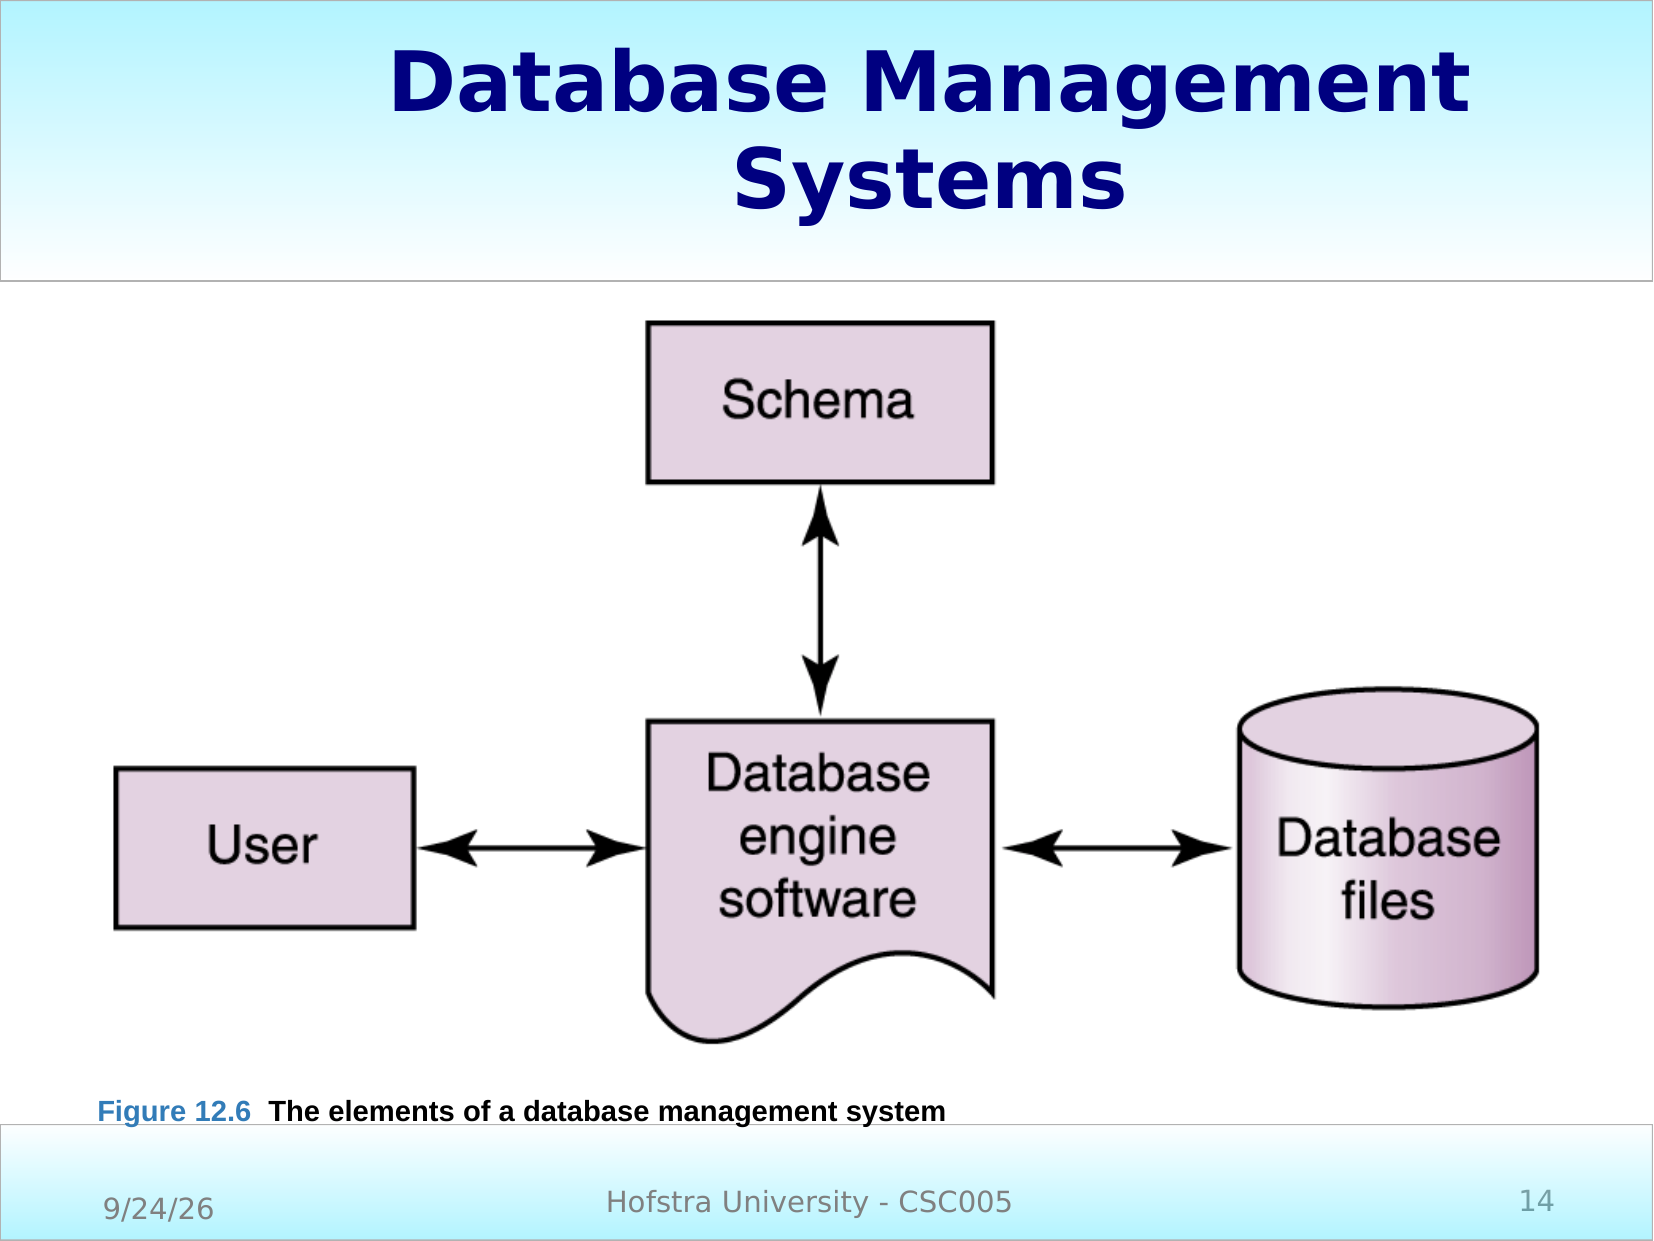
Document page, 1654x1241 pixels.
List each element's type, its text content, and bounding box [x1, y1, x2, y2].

text_box Figure 12.6 The elements of a database management system [82, 1086, 1213, 1136]
title Database Management Systems [247, 12, 1612, 250]
picture [82, 289, 1571, 1076]
